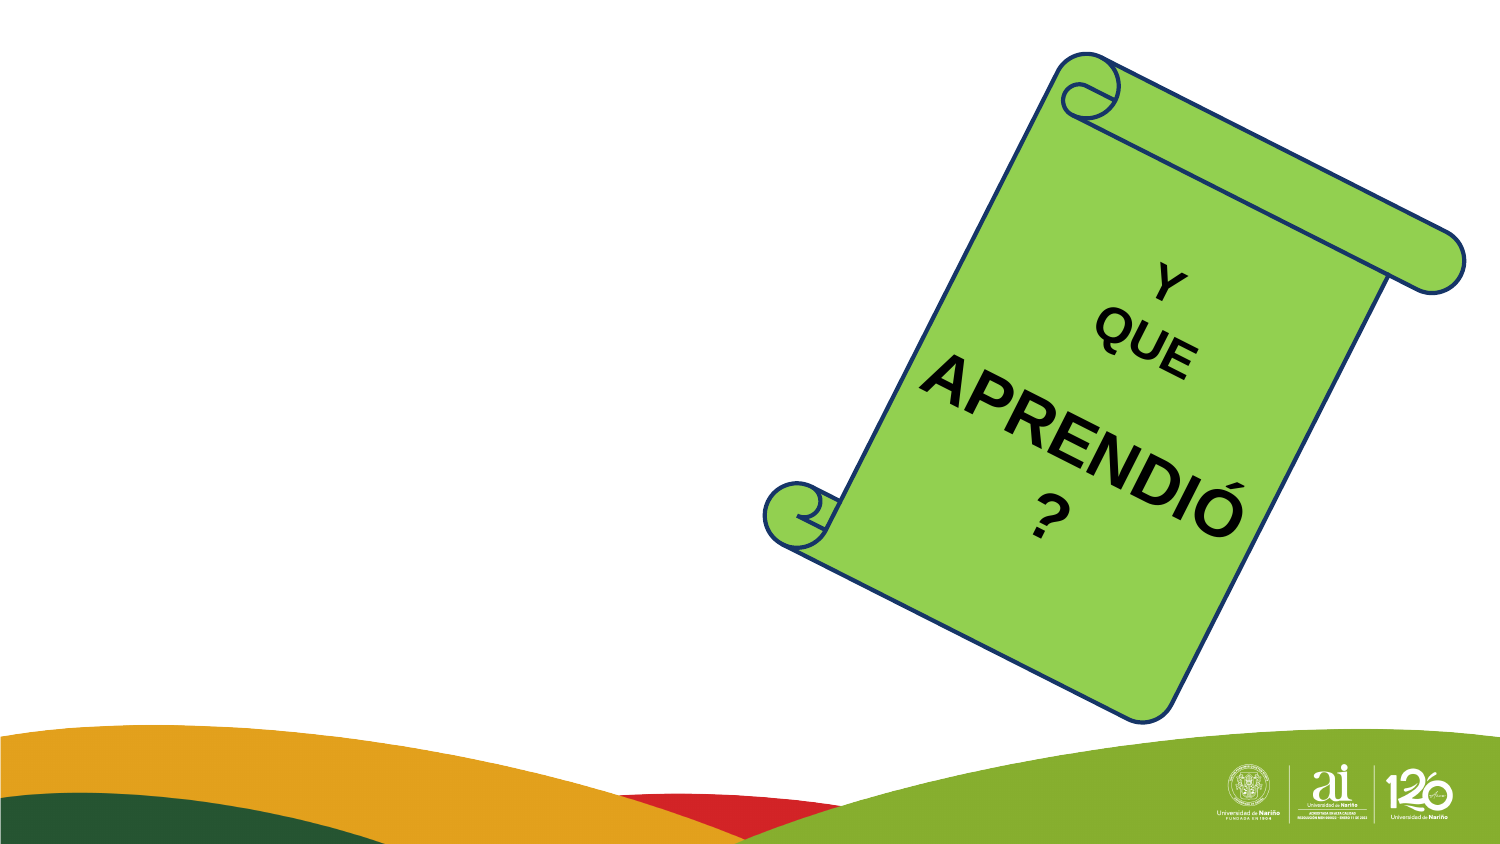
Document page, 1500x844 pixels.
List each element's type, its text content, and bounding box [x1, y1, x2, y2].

text_box Y QUE APRENDIÓ? [764, 53, 1465, 723]
picture [0, 14, 1500, 844]
